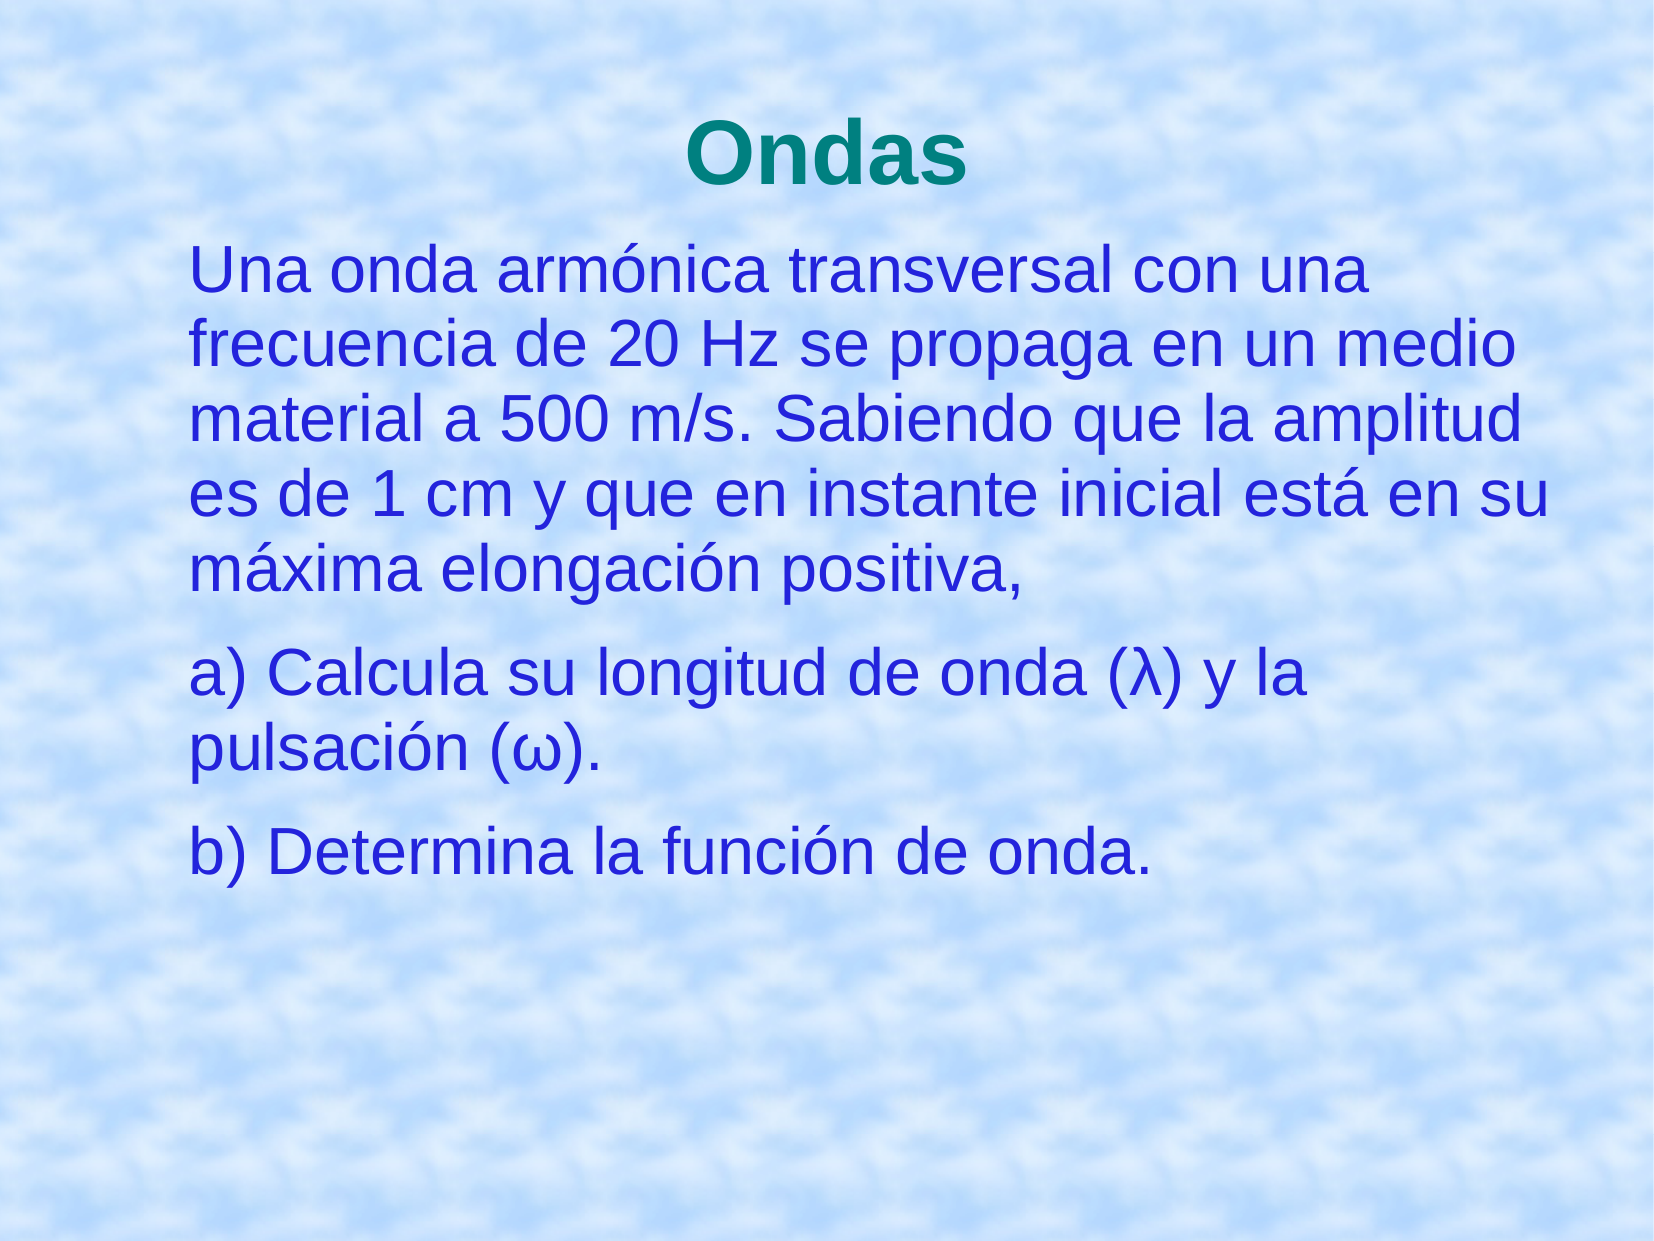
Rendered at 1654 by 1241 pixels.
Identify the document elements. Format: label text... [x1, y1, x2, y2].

list Una onda armónica transversal con una frecuencia de 20 Hz se propaga en un medio material a 500 m/s. Sabiendo que la amplitud es de 1 cm y que en instante inicial está en su máxima elongación positiva, a) Calcula su longitud de onda (λ) y la pulsación (ω). b) Determina la función de onda. [118, 231, 1565, 1098]
title Ondas [82, 49, 1571, 257]
picture [0, 0, 1654, 1241]
